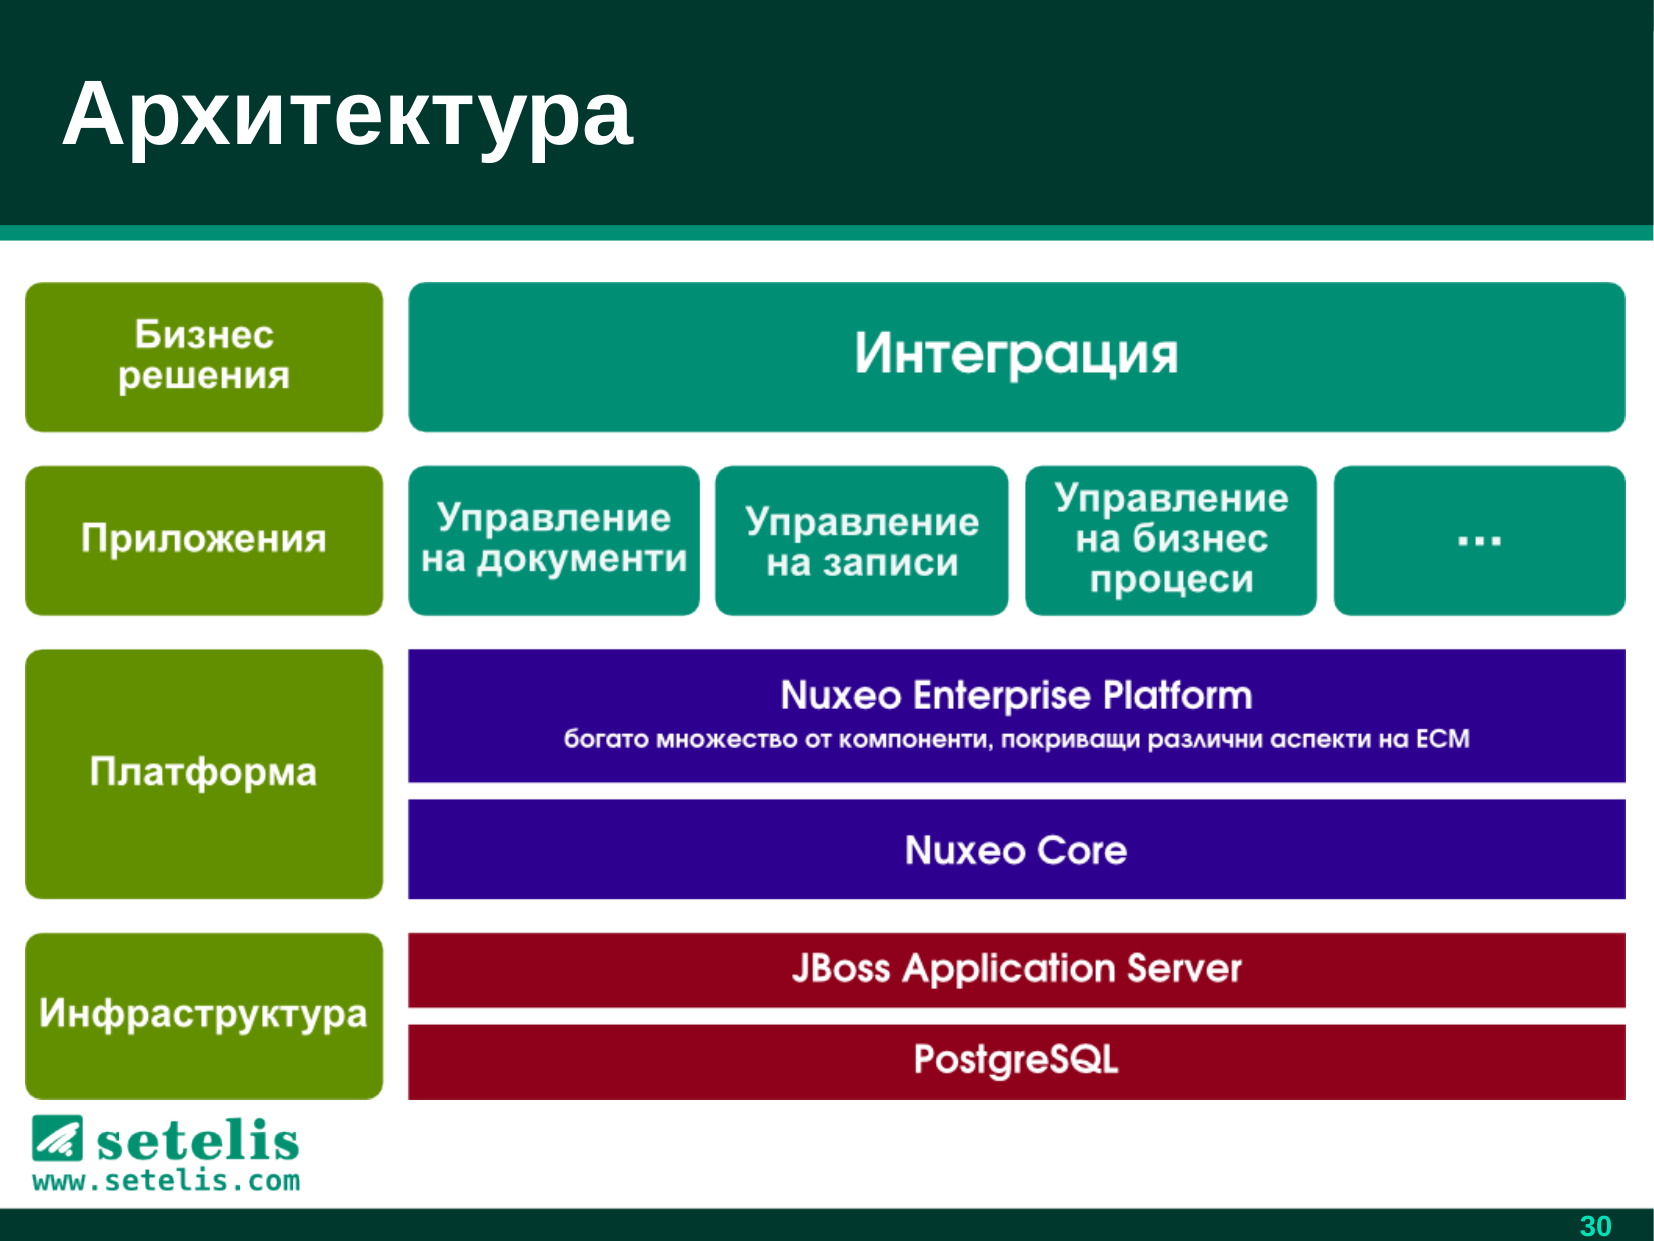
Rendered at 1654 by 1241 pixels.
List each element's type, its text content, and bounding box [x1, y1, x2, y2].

title Архитектура [0, 0, 1654, 226]
picture [0, 241, 1654, 1241]
